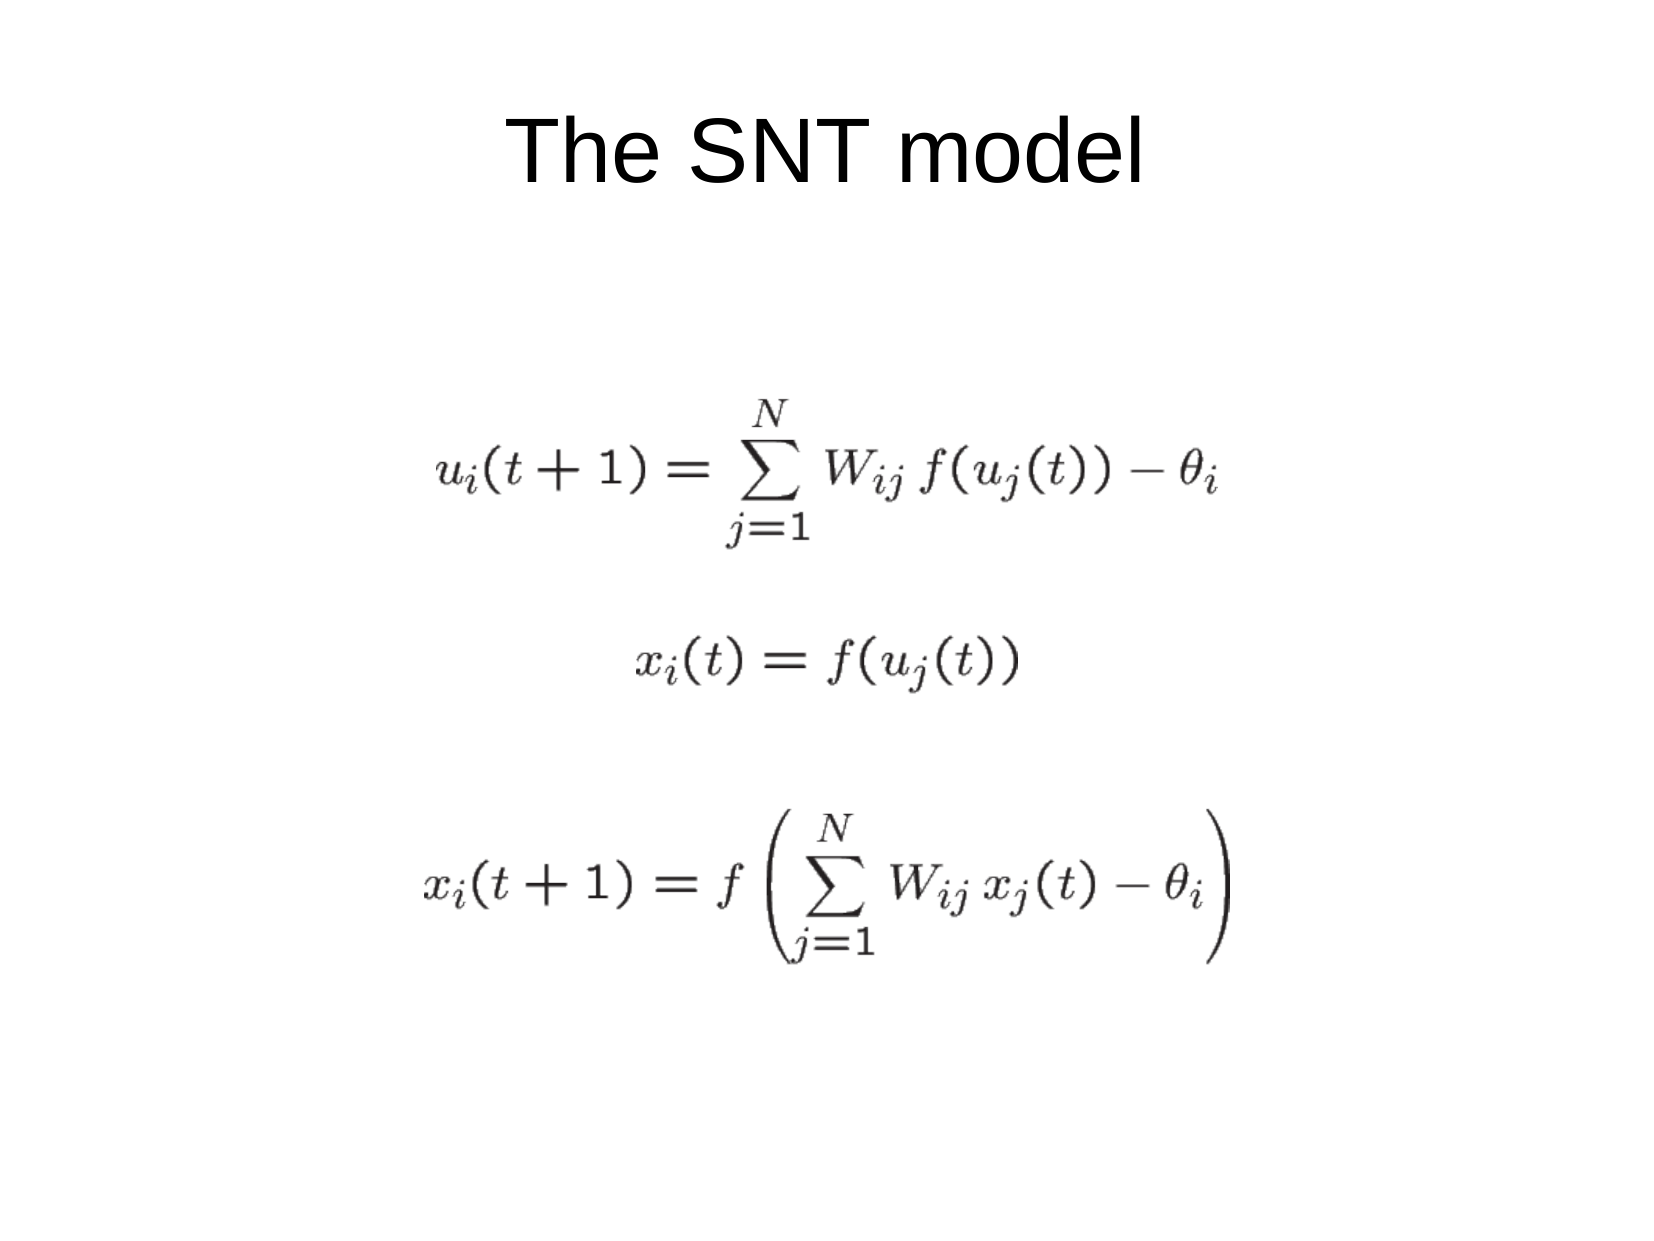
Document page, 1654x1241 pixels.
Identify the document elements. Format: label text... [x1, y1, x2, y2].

picture [424, 795, 1230, 971]
picture [436, 382, 1218, 557]
title The SNT model [82, 49, 1570, 256]
picture [636, 596, 1018, 697]
